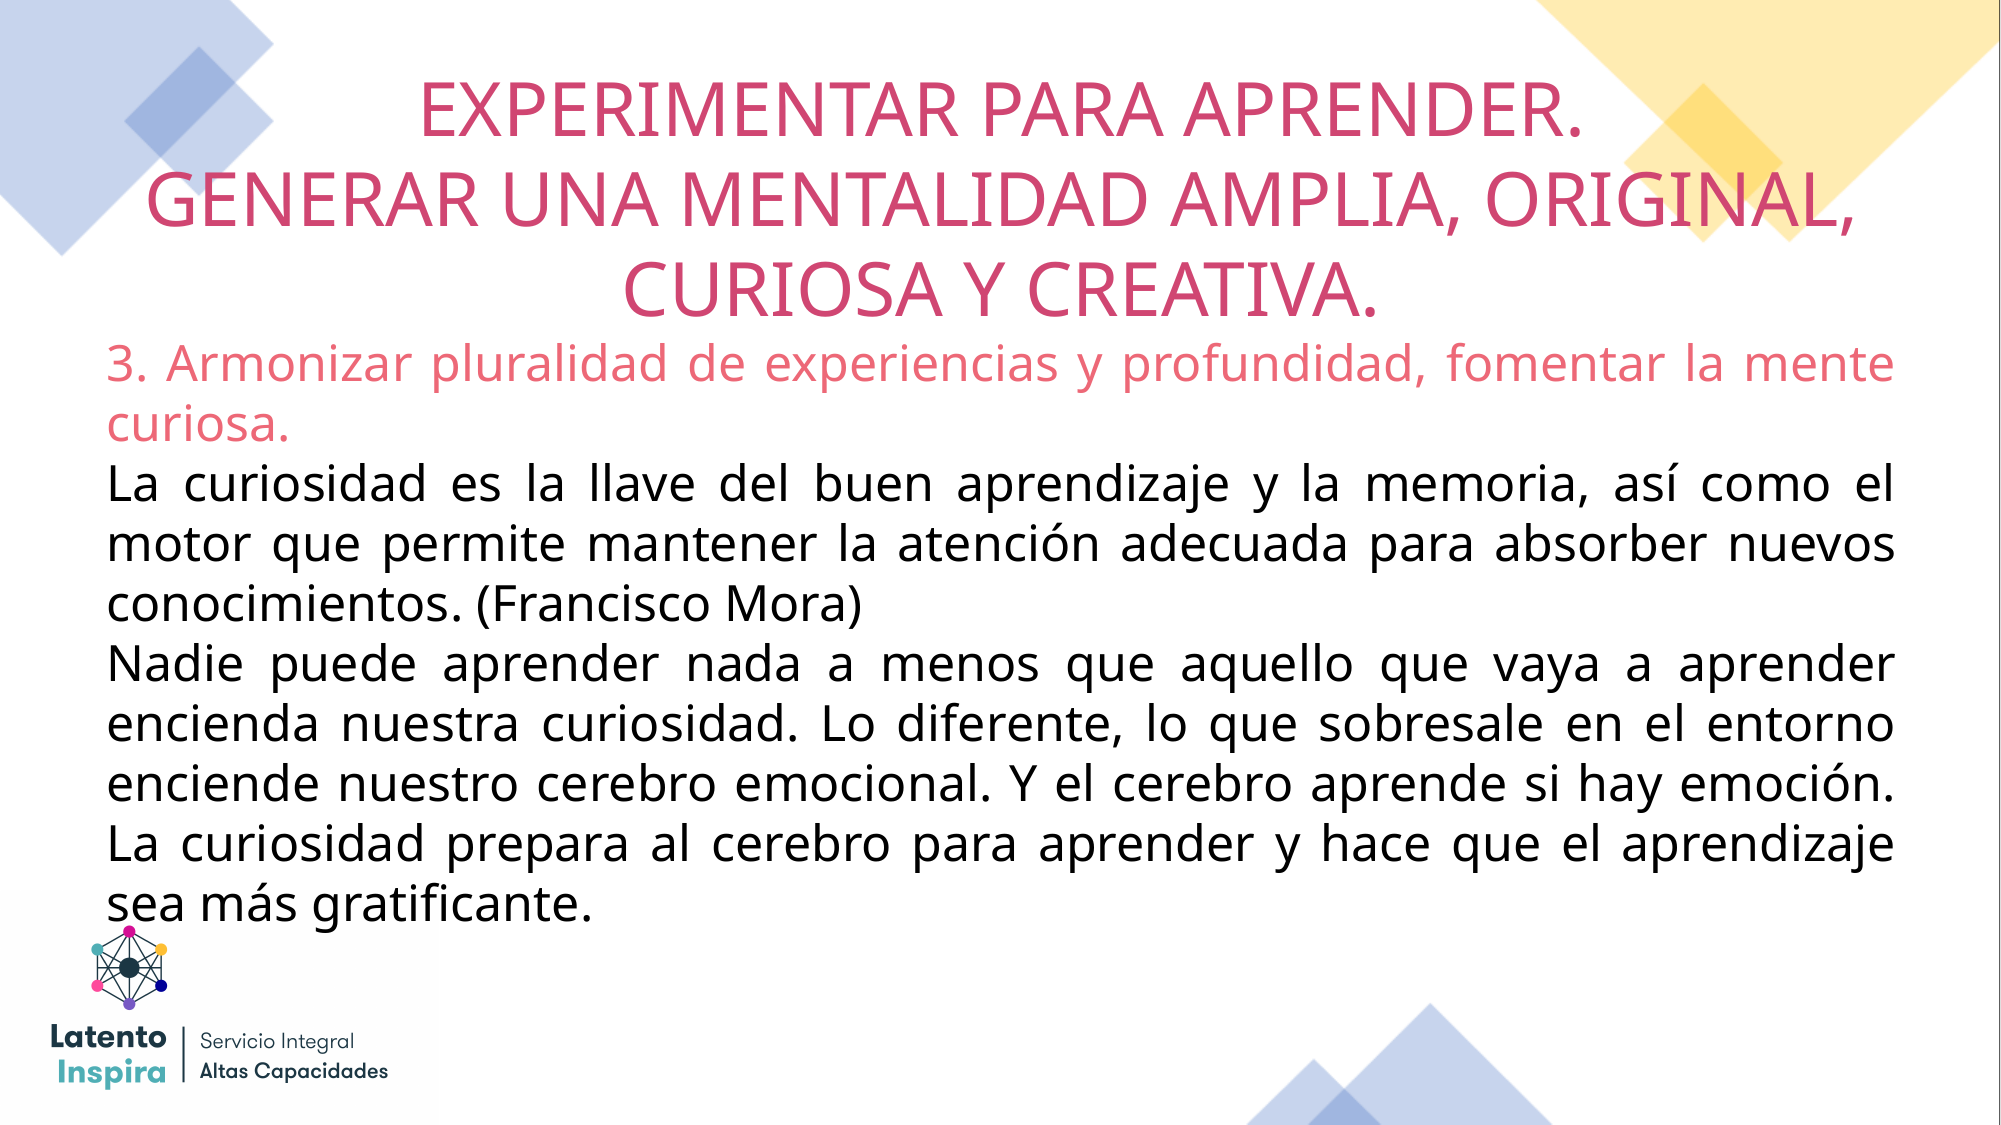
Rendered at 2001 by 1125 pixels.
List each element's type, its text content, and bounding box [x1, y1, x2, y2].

text_box EXPERIMENTAR PARA APRENDER. GENERAR UNA MENTALIDAD AMPLIA, ORIGINAL, CURIOSA Y CREATIVA. 3. Armonizar pluralidad de experiencias y profundidad, fomentar la mente curiosa. La curiosidad es la llave del buen aprendizaje y la memoria, así como el motor que permite mantener la atención adecuada para absorber nuevos conocimientos. (Francisco Mora) Nadie puede aprender nada a menos que aquello que vaya a aprender encienda nuestra curiosidad. Lo diferente, lo que sobresale en el entorno enciende nuestro cerebro emocional. Y el cerebro aprende si hay emoción. La curiosidad prepara al cerebro para aprender y hace que el aprendizaje sea más gratificante. [91, 53, 1912, 939]
picture [0, 0, 2001, 1125]
